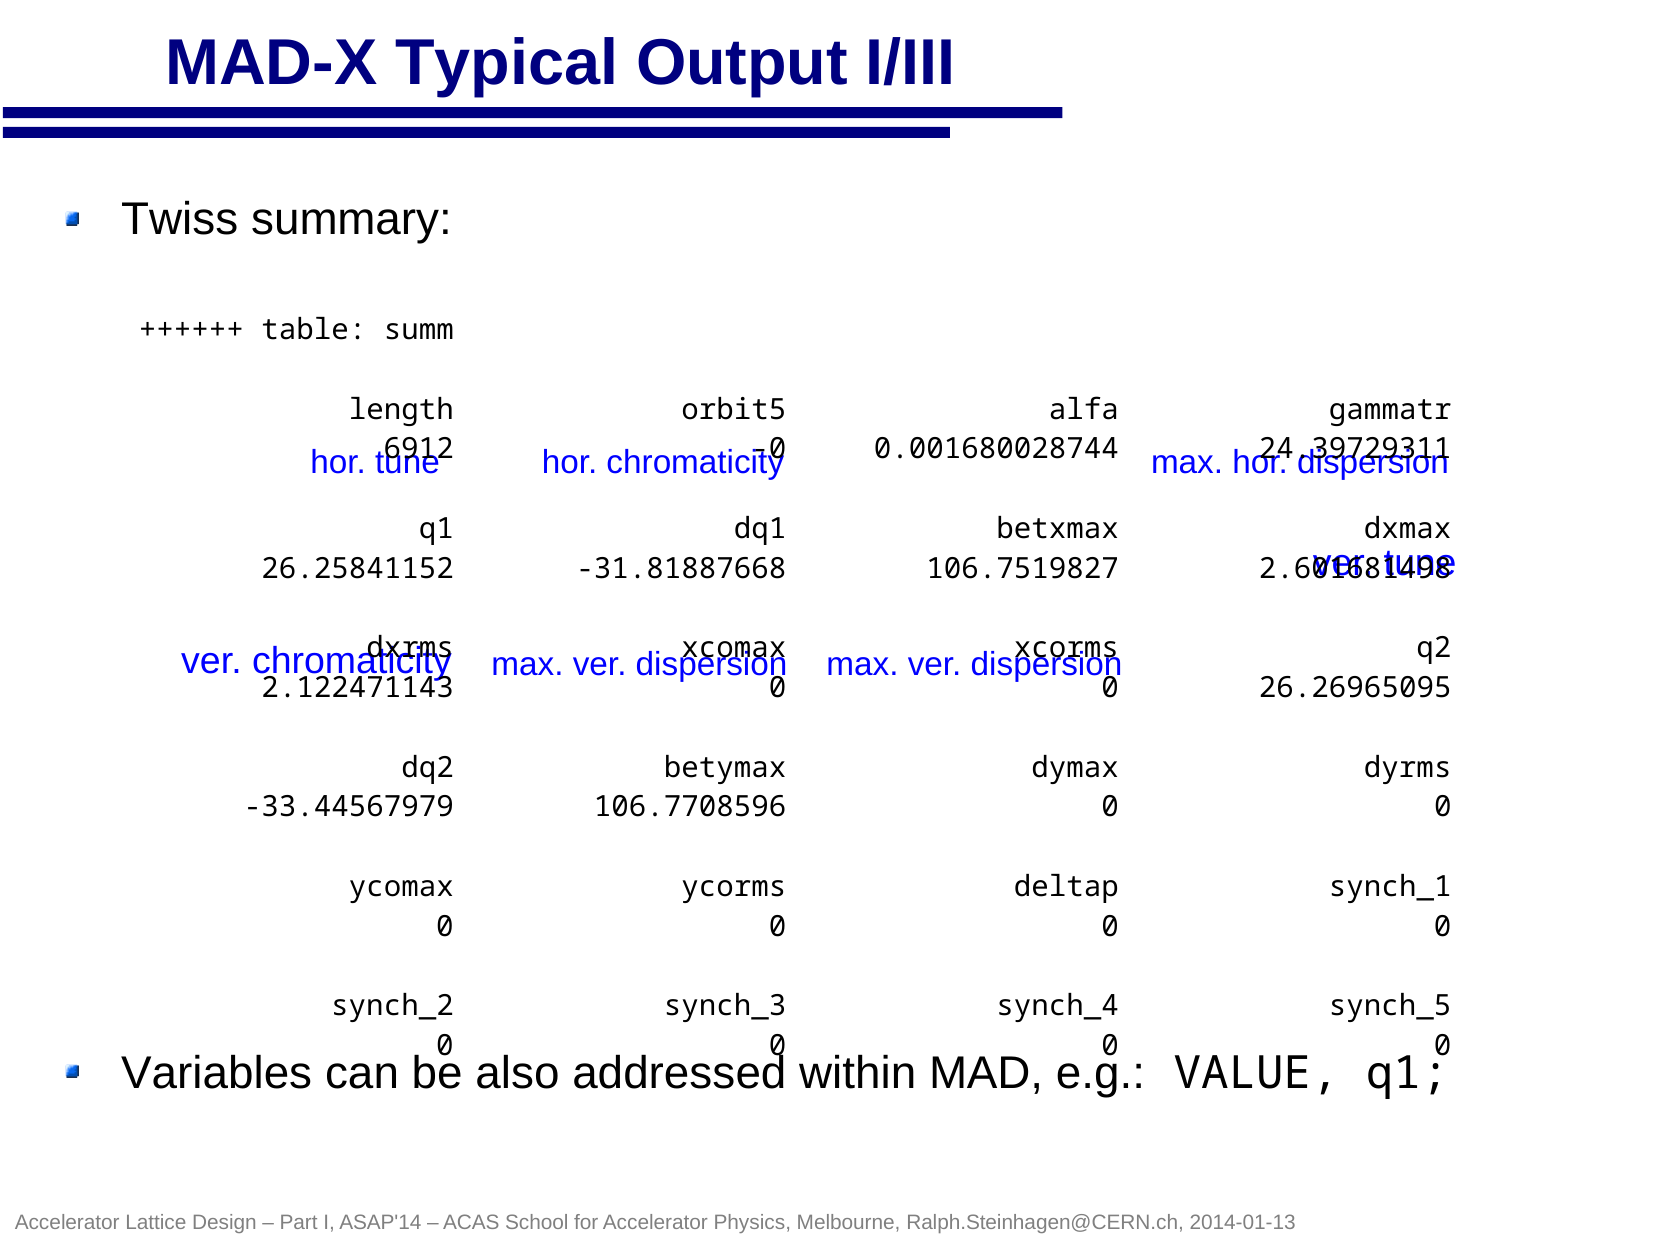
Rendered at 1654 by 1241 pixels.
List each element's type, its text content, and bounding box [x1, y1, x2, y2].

title MAD-X Typical Output I/III [165, 0, 1323, 124]
list Twiss summary: Variables can be also addressed within MAD, e.g.: VALUE, q1; [65, 192, 1628, 1205]
text_box ++++++ table: summ length orbit5 alfa gammatr 6912 -0 0.001680028744 24.39729311 q1 dq1 betxmax dxmax 26.25841152 -31.81887668 106.7519827 2.601681498 dxrms xcomax xcorms q2 2.122471143 0 0 26.26965095 dq2 betymax dymax dyrms -33.44567979 106.7708596 0 0 ycomax ycorms deltap synch_1 0 0 0 0 synch_2 synch_3 synch_4 synch_5 0 0 0 0 [124, 301, 1625, 986]
